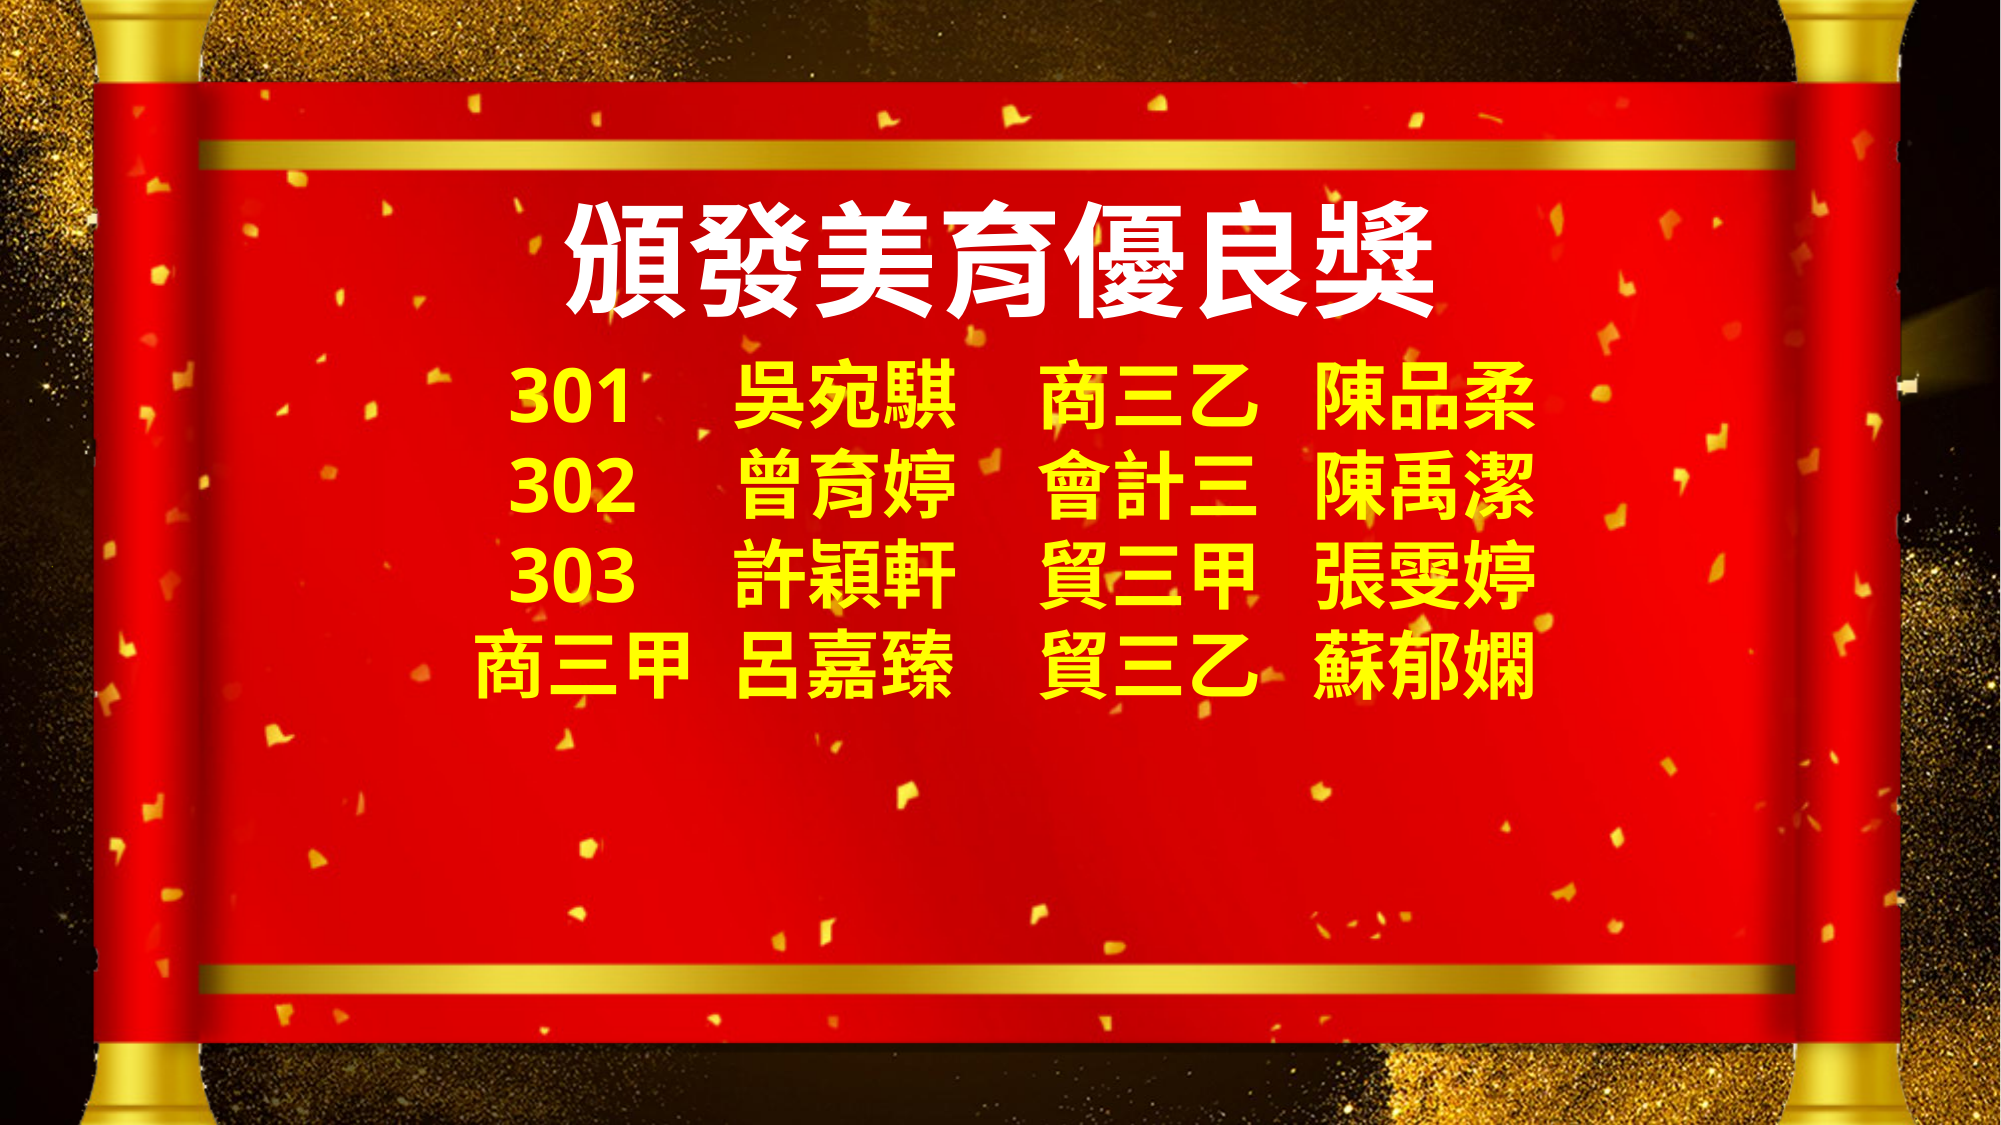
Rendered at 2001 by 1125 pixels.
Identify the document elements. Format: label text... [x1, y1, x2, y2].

text_box 商三乙 陳品柔 會計三 陳禹潔 貿三甲 張雯婷 貿三乙 蘇郁嫻 [983, 340, 1592, 720]
text_box 301 吳宛騏 302 曾育婷 303 許穎軒 商三甲 呂嘉臻 [391, 339, 1036, 719]
text_box 頒發美育優良獎 [451, 174, 1549, 340]
